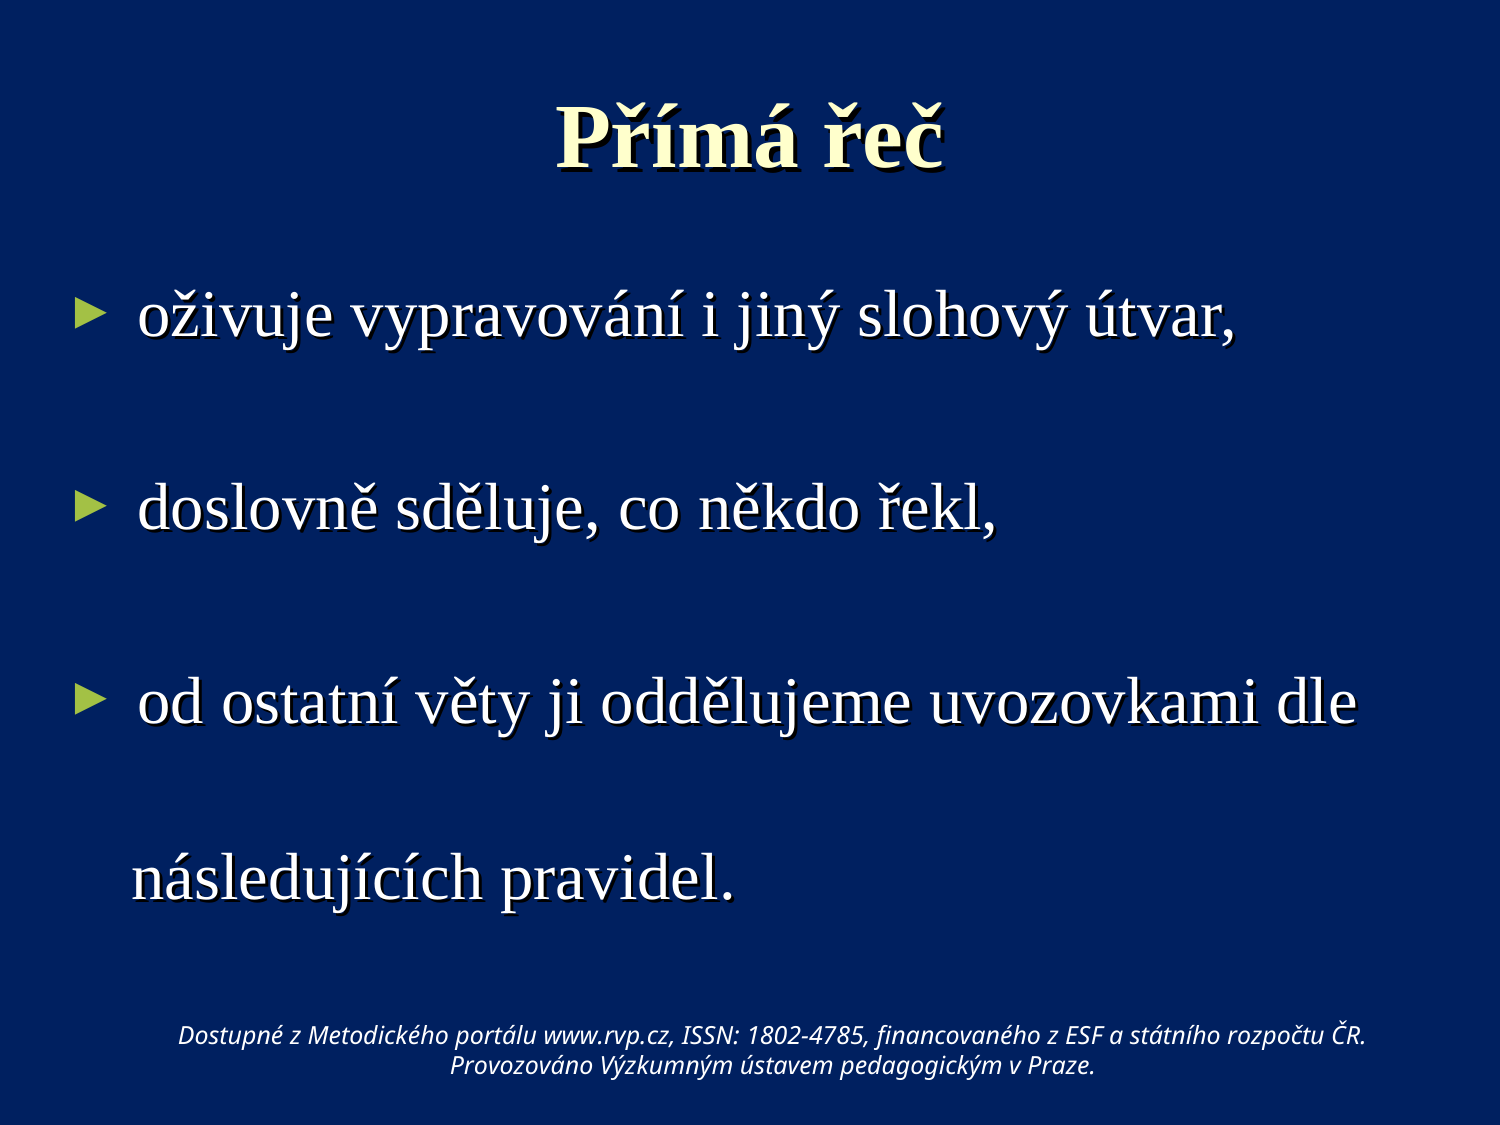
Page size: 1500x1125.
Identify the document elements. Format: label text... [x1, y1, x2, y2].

title Přímá řeč [49, 37, 1451, 225]
text_box Dostupné z Metodického portálu www.rvp.cz, ISSN: 1802-4785, financovaného z ESF a státního rozpočtu ČR. Provozováno Výzkumným ústavem pedagogickým v Praze. [152, 1019, 1395, 1080]
list oživuje vypravování i jiný slohový útvar, doslovně sděluje, co někdo řekl, od ostatní věty ji oddělujeme uvozovkami dle následujících pravidel. [49, 262, 1451, 1001]
